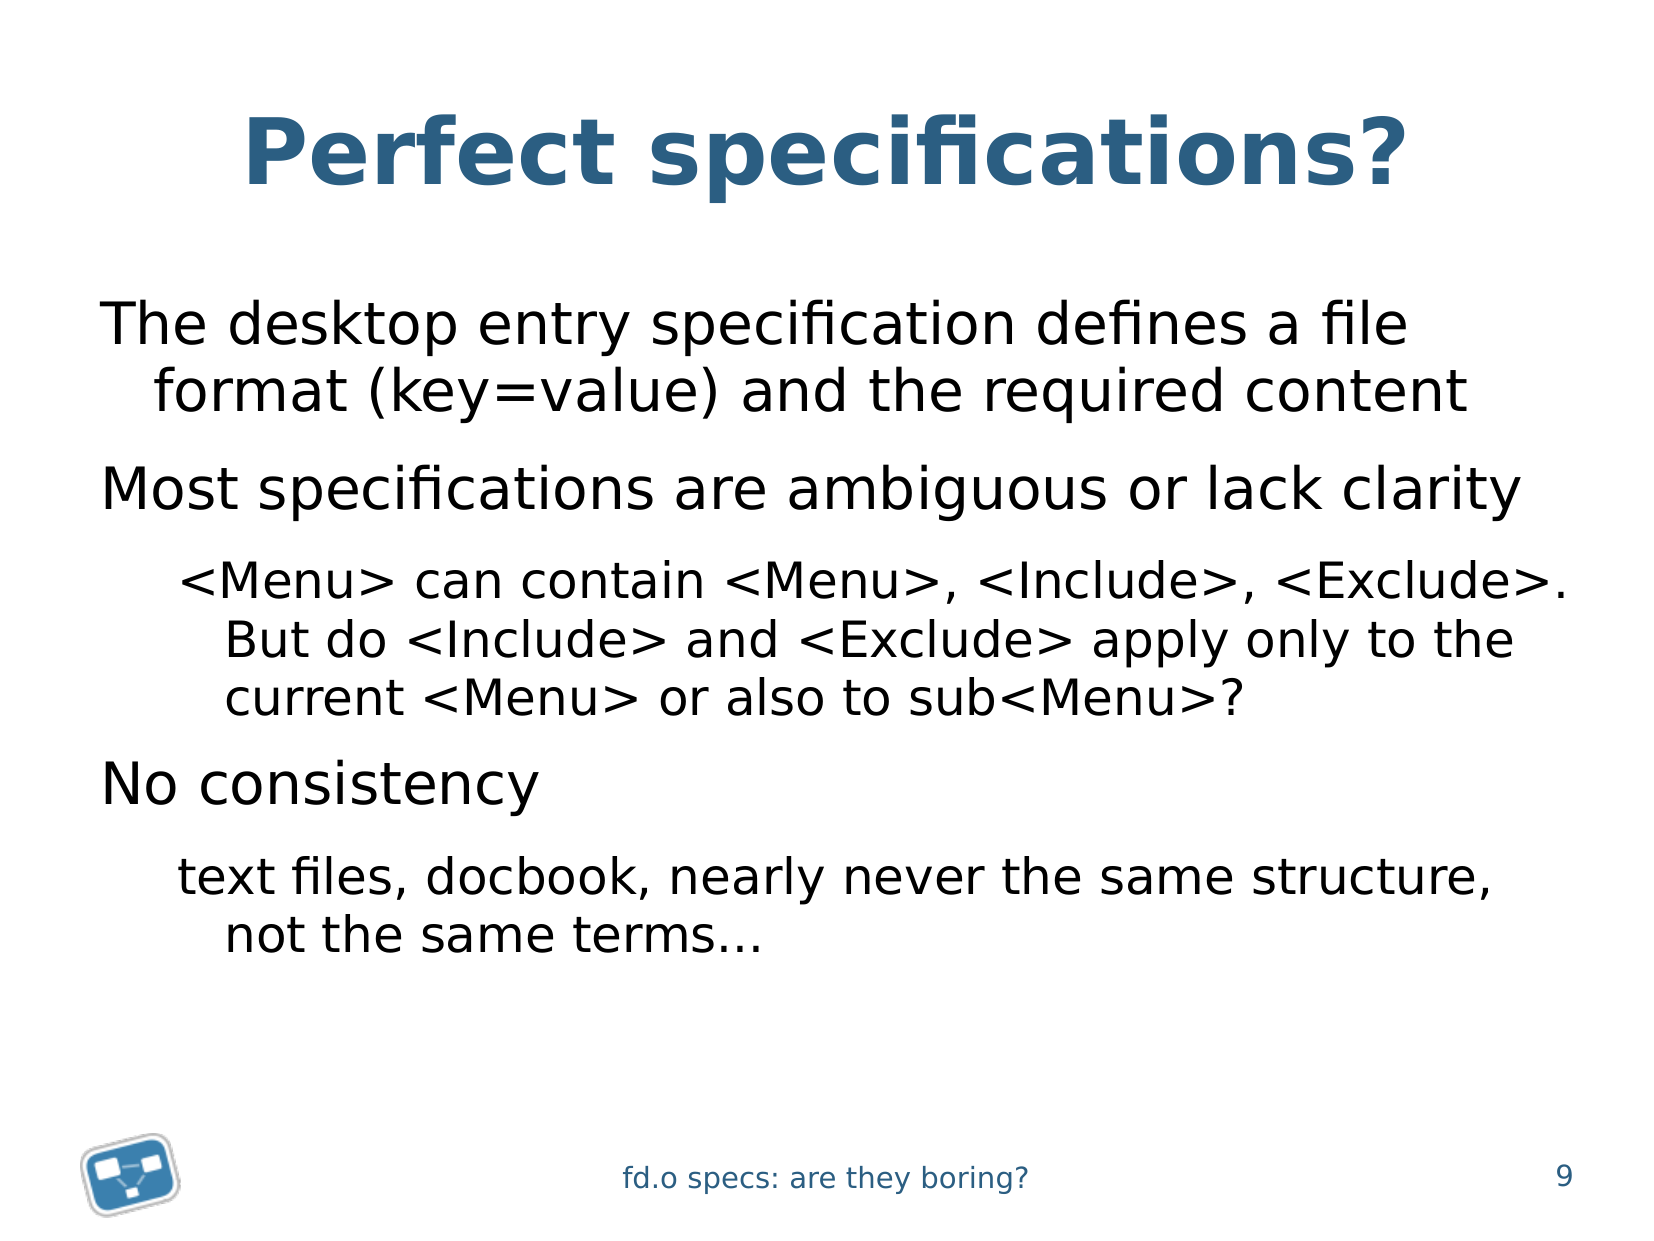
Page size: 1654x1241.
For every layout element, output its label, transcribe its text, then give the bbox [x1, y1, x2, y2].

picture [80, 1133, 182, 1218]
title Perfect specifications? [82, 49, 1571, 257]
list The desktop entry specification defines a file format (key=value) and the required content Most specifications are ambiguous or lack clarity <Menu> can contain <Menu>, <Include>, <Exclude>. But do <Include> and <Exclude> apply only to the current <Menu> or also to sub<Menu>? No consistency text files, docbook, nearly never the same structure, not the same terms... [82, 290, 1571, 1094]
